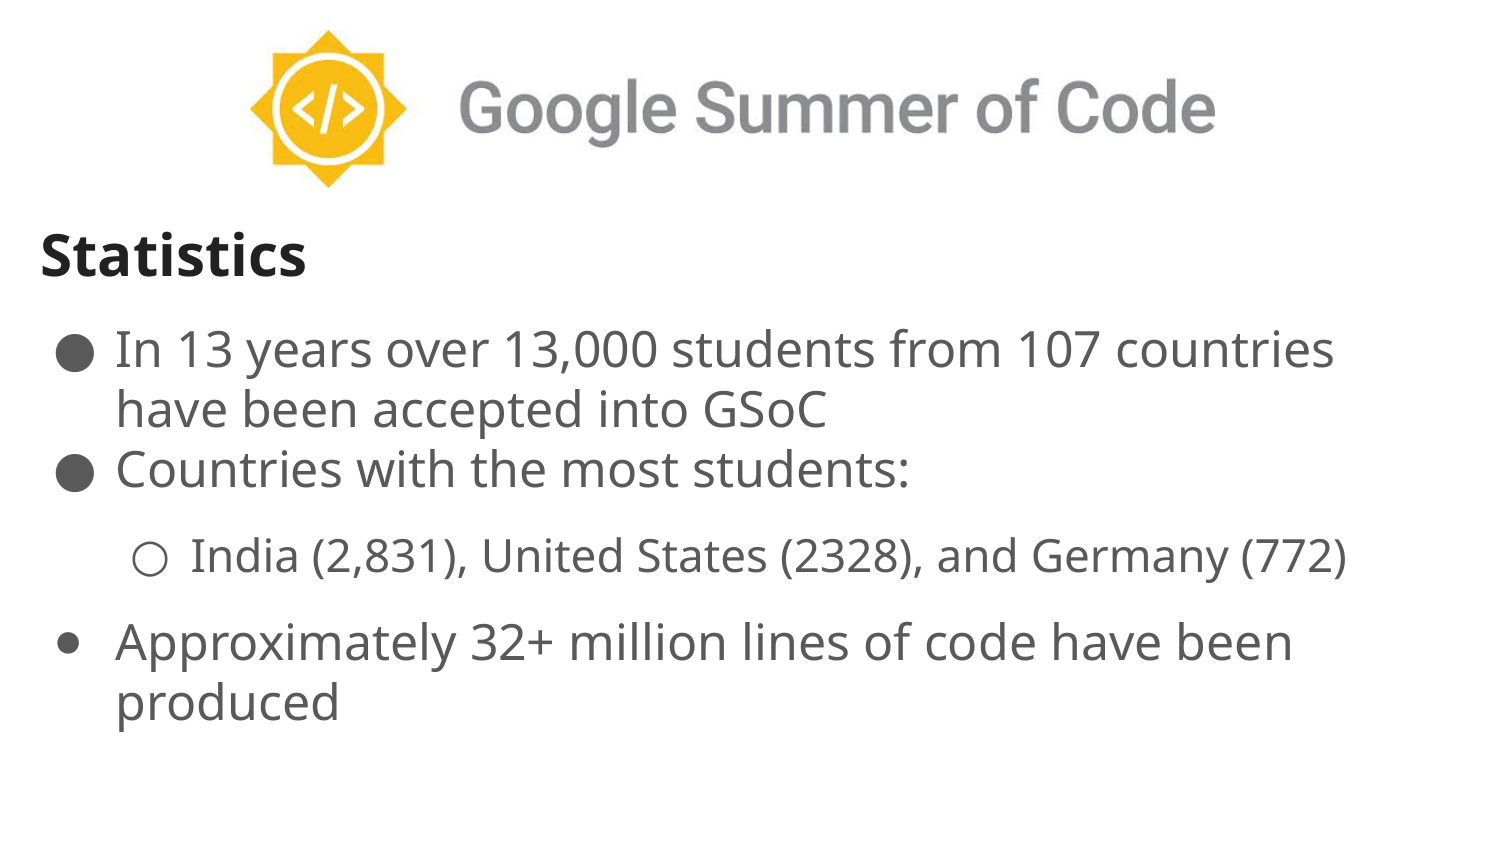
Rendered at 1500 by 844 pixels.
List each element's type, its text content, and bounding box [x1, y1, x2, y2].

list Statistics In 13 years over 13,000 students from 107 countries have been accepted into GSoC Countries with the most students: India (2,831), United States (2328), and Germany (772) Approximately 32+ million lines of code have been produced [25, 202, 1467, 756]
picture [250, 30, 1232, 188]
